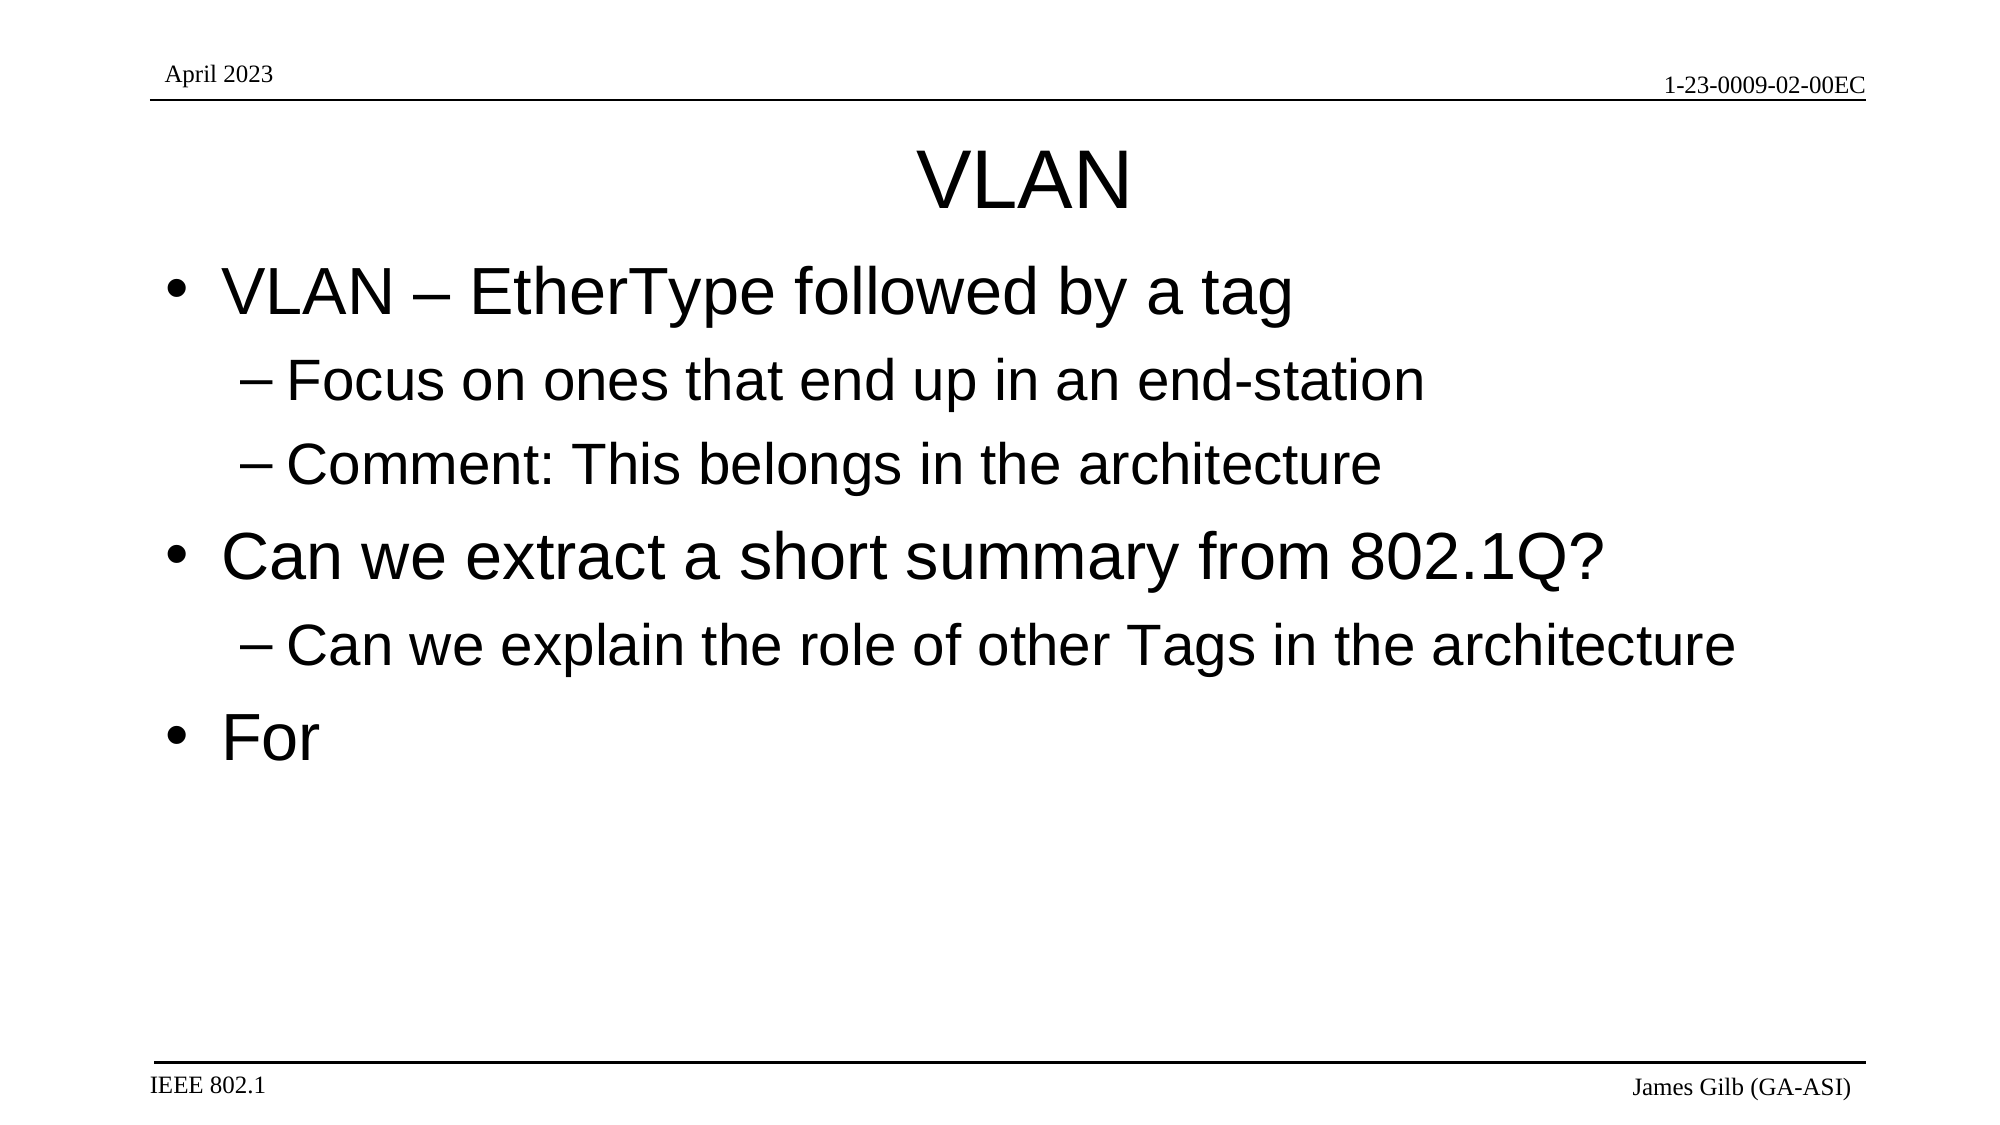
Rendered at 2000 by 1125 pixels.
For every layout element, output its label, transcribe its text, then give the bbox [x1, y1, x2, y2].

list VLAN – EtherType followed by a tag Focus on ones that end up in an end-station Comment: This belongs in the architecture Can we extract a short summary from 802.1Q? Can we explain the role of other Tags in the architecture For [149, 239, 1900, 1051]
title VLAN [149, 112, 1900, 238]
